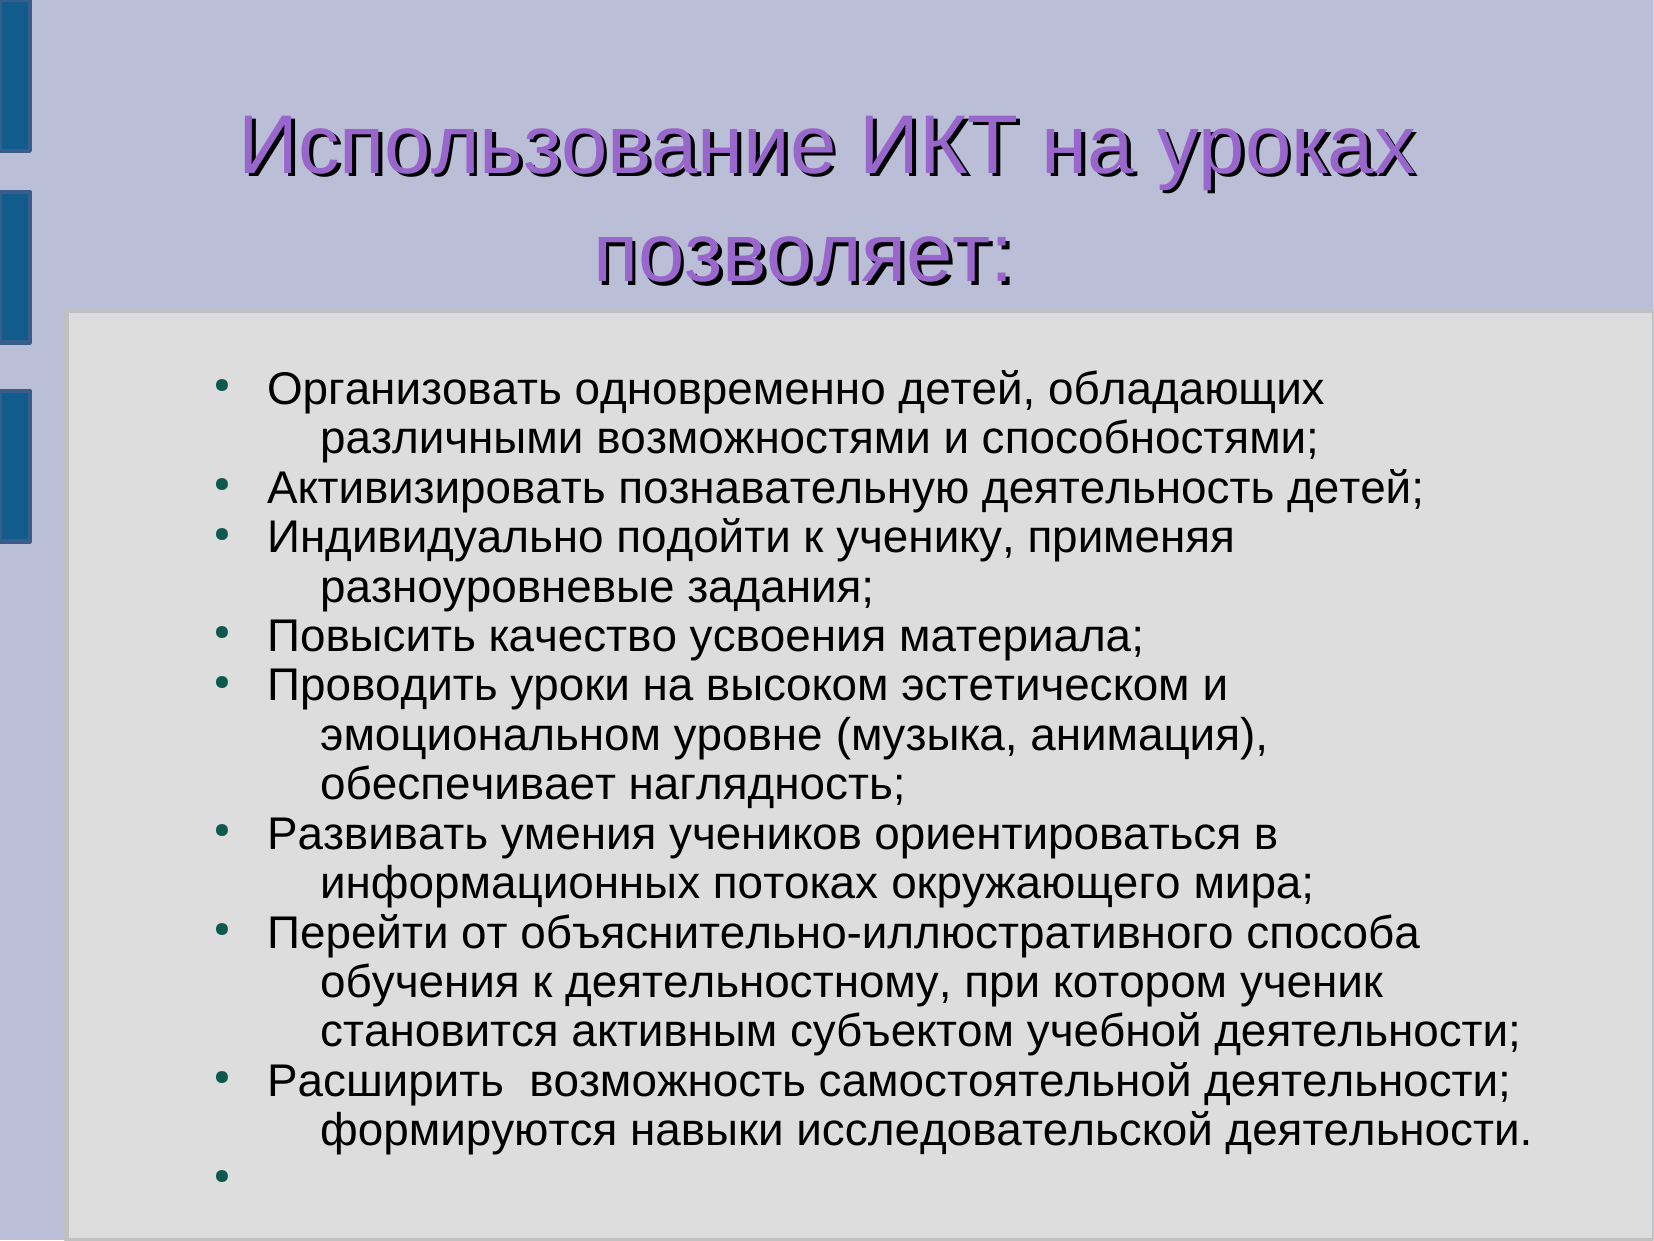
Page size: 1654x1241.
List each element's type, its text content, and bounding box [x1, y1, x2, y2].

list Организовать одновременно детей, обладающих различными возможностями и способностями; Активизировать познавательную деятельность детей; Индивидуально подойти к ученику, применяя разноуровневые задания; Повысить качество усвоения материала; Проводить уроки на высоком эстетическом и эмоциональном уровне (музыка, анимация), обеспечивает наглядность; Развивать умения учеников ориентироваться в информационных потоках окружающего мира; Перейти от объяснительно-иллюстративного способа обучения к деятельностному, при котором ученик становится активным субъектом учебной деятельности; Расширить возможность самостоятельной деятельности; формируются навыки исследовательской деятельности. [178, 364, 1570, 1147]
title Использование ИКТ на уроках позволяет: [121, 89, 1534, 300]
